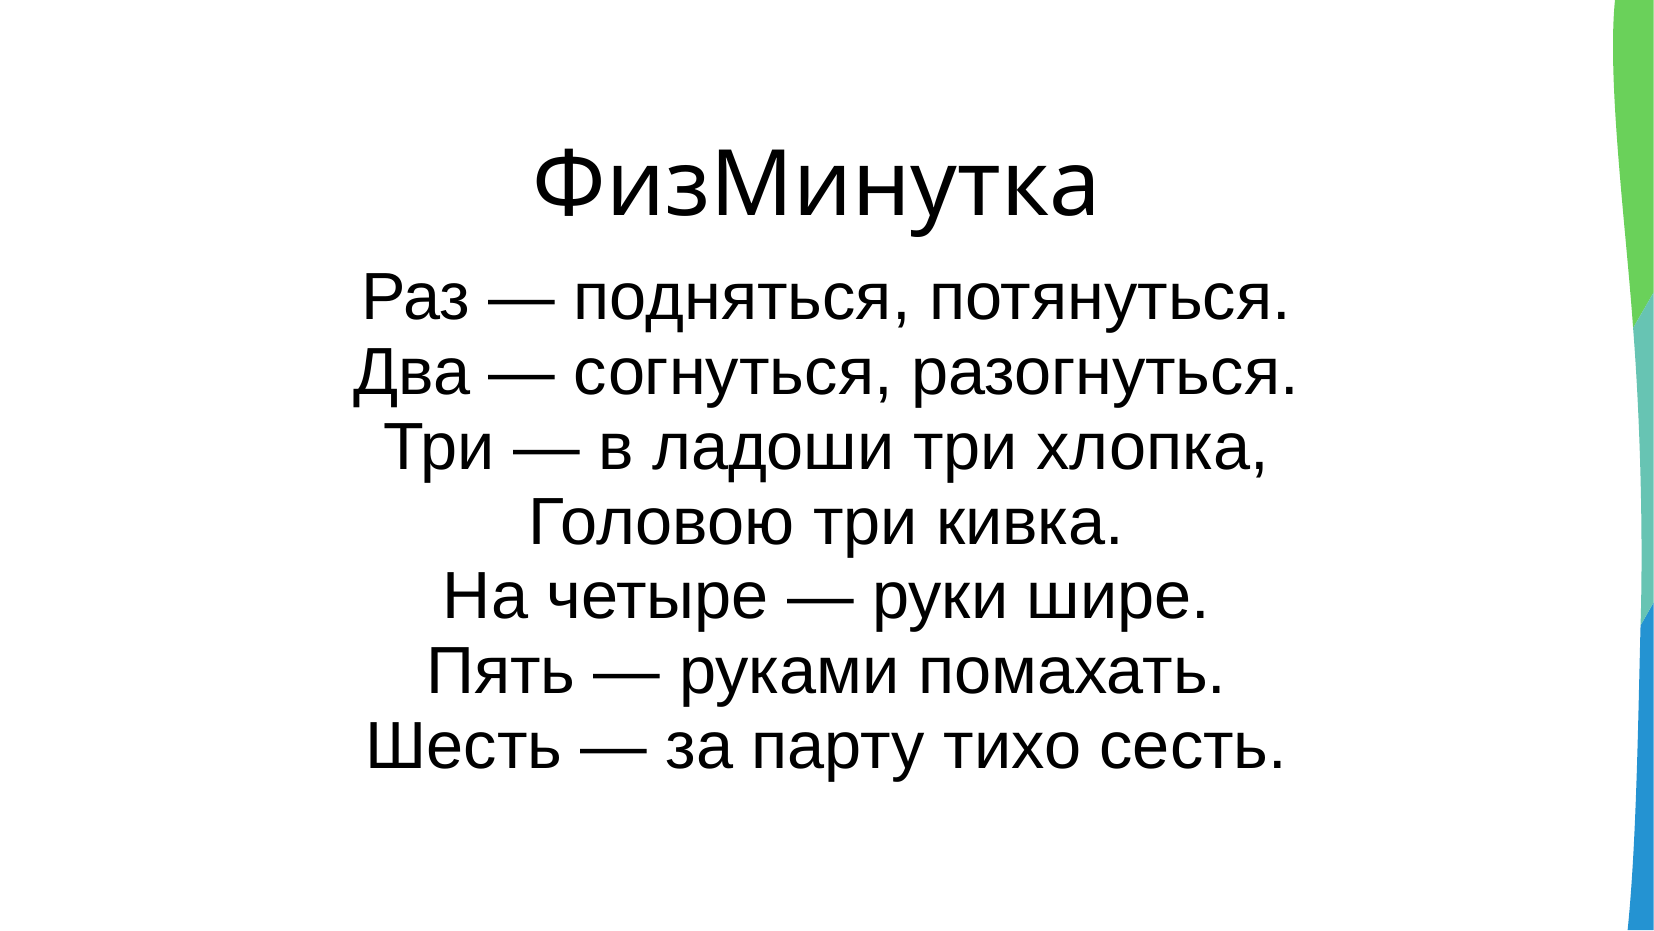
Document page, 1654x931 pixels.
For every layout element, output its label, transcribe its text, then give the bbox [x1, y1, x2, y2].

title ФизМинутка [105, 102, 1530, 258]
subtitle Раз — подняться, потянуться. Два — согнуться, разогнуться. Три — в ладоши три хлопка, Головою три кивка. На четыре — руки шире. Пять — руками помахать. Шесть — за парту тихо сесть. [82, 285, 1571, 757]
